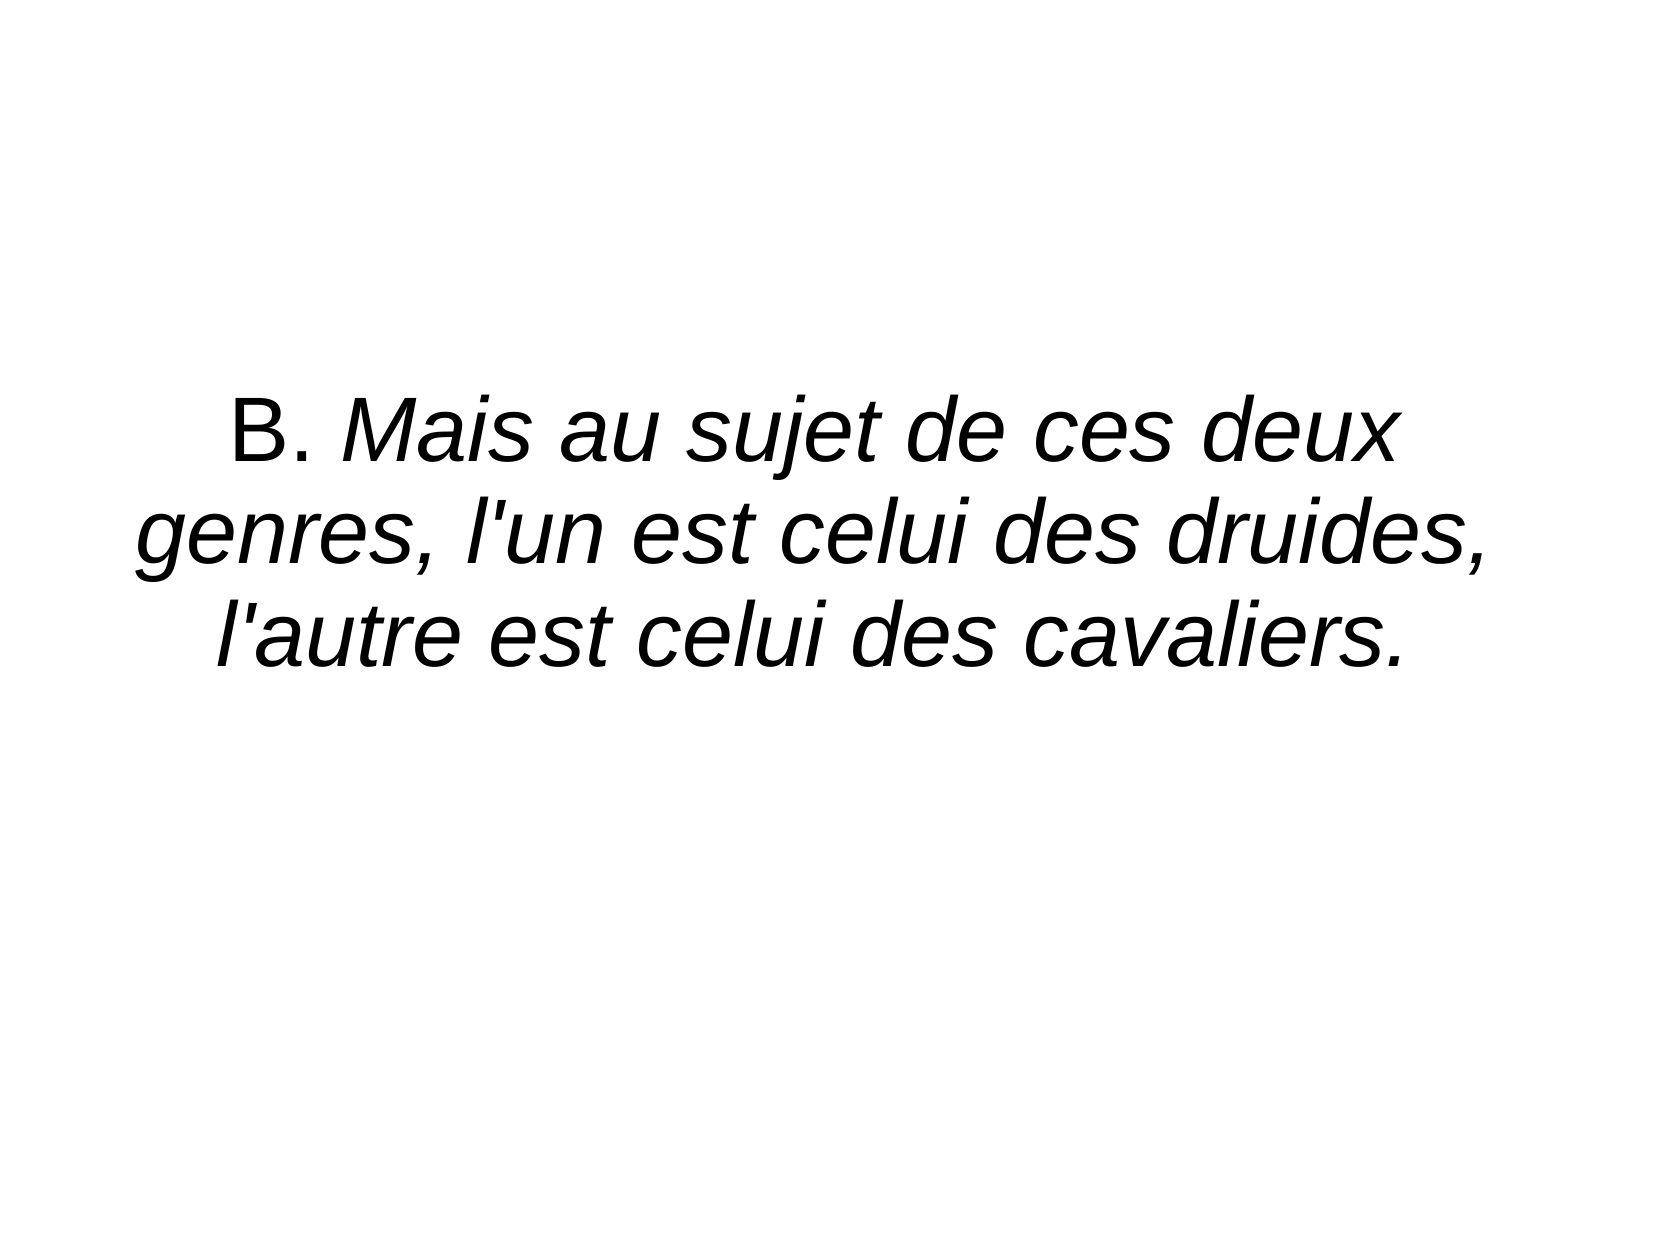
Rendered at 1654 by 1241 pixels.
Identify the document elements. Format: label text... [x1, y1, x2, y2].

title B. Mais au sujet de ces deux genres, l'un est celui des druides, l'autre est celui des cavaliers. [70, 377, 1560, 686]
